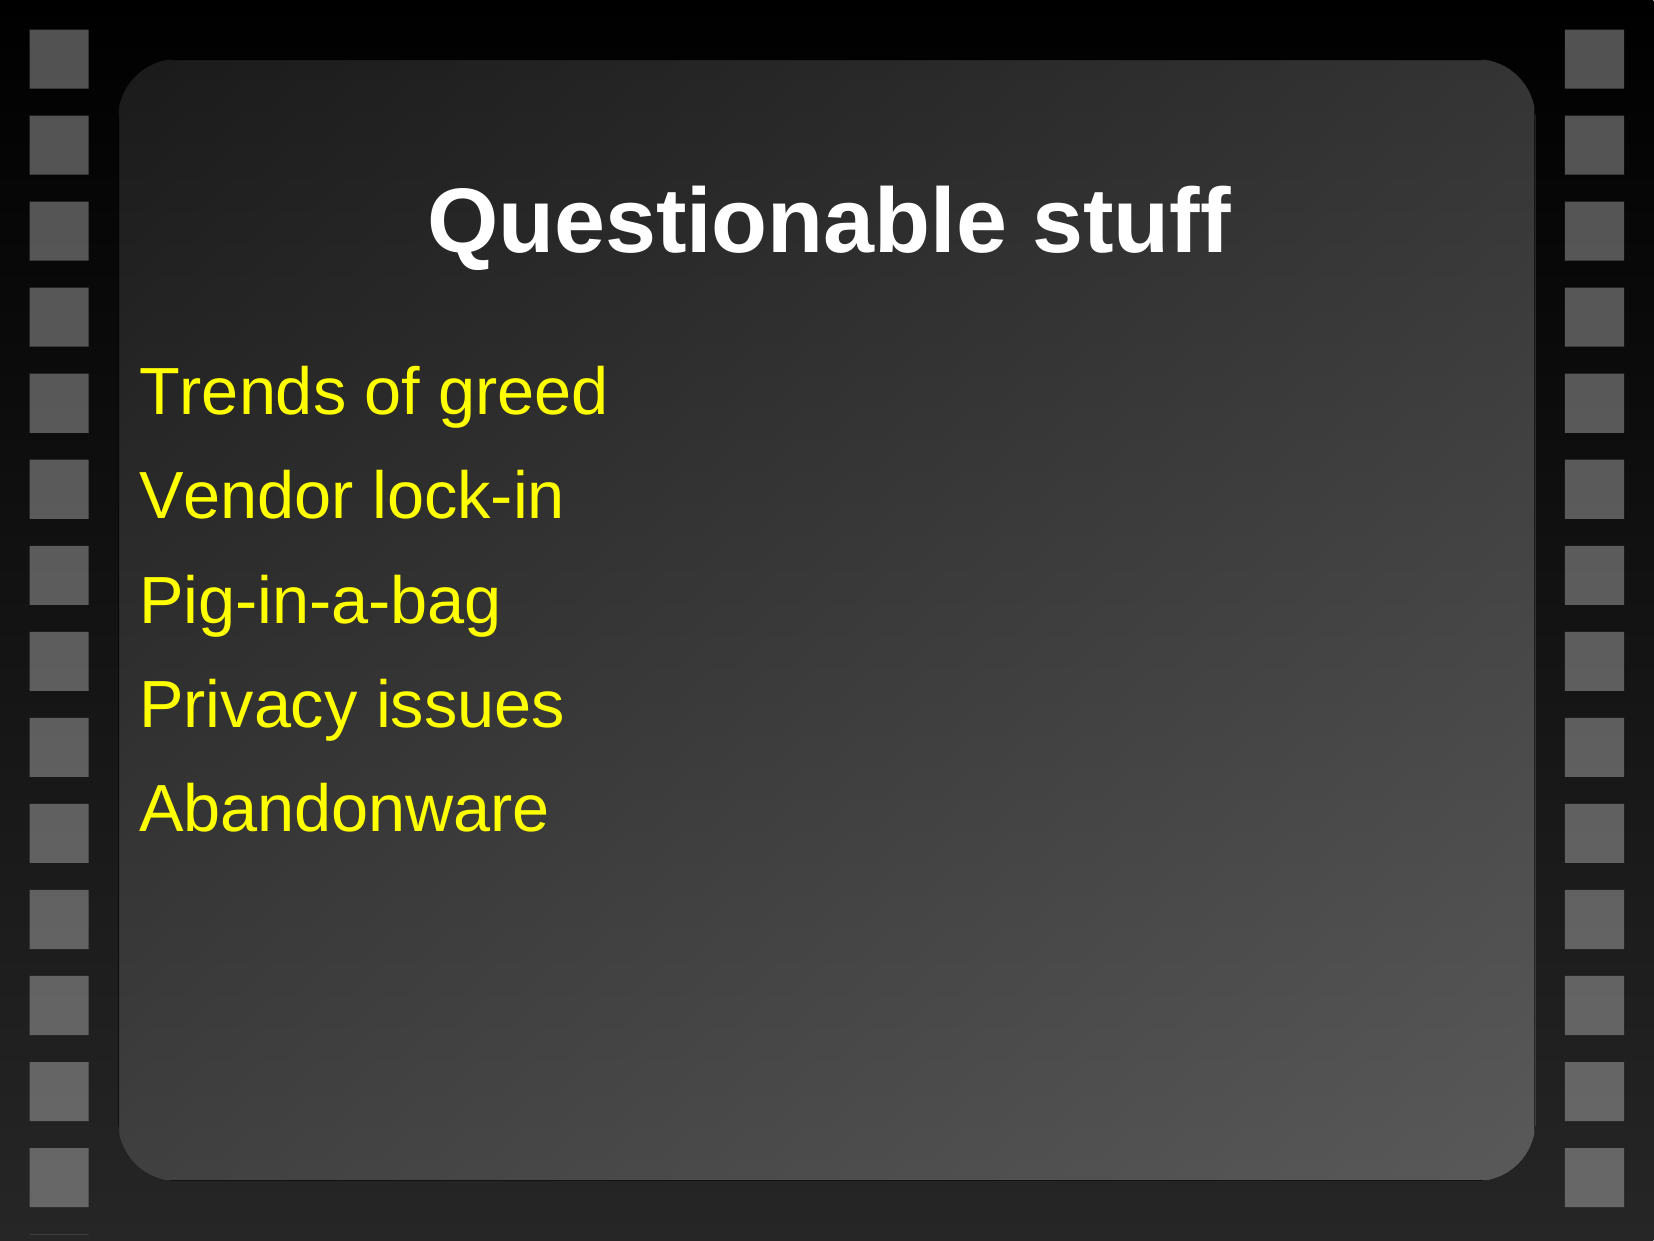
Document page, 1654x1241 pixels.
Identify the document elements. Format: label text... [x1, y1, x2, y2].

list Trends of greed Vendor lock-in Pig-in-a-bag Privacy issues Abandonware [121, 354, 1534, 1127]
title Questionable stuff [123, 117, 1536, 325]
